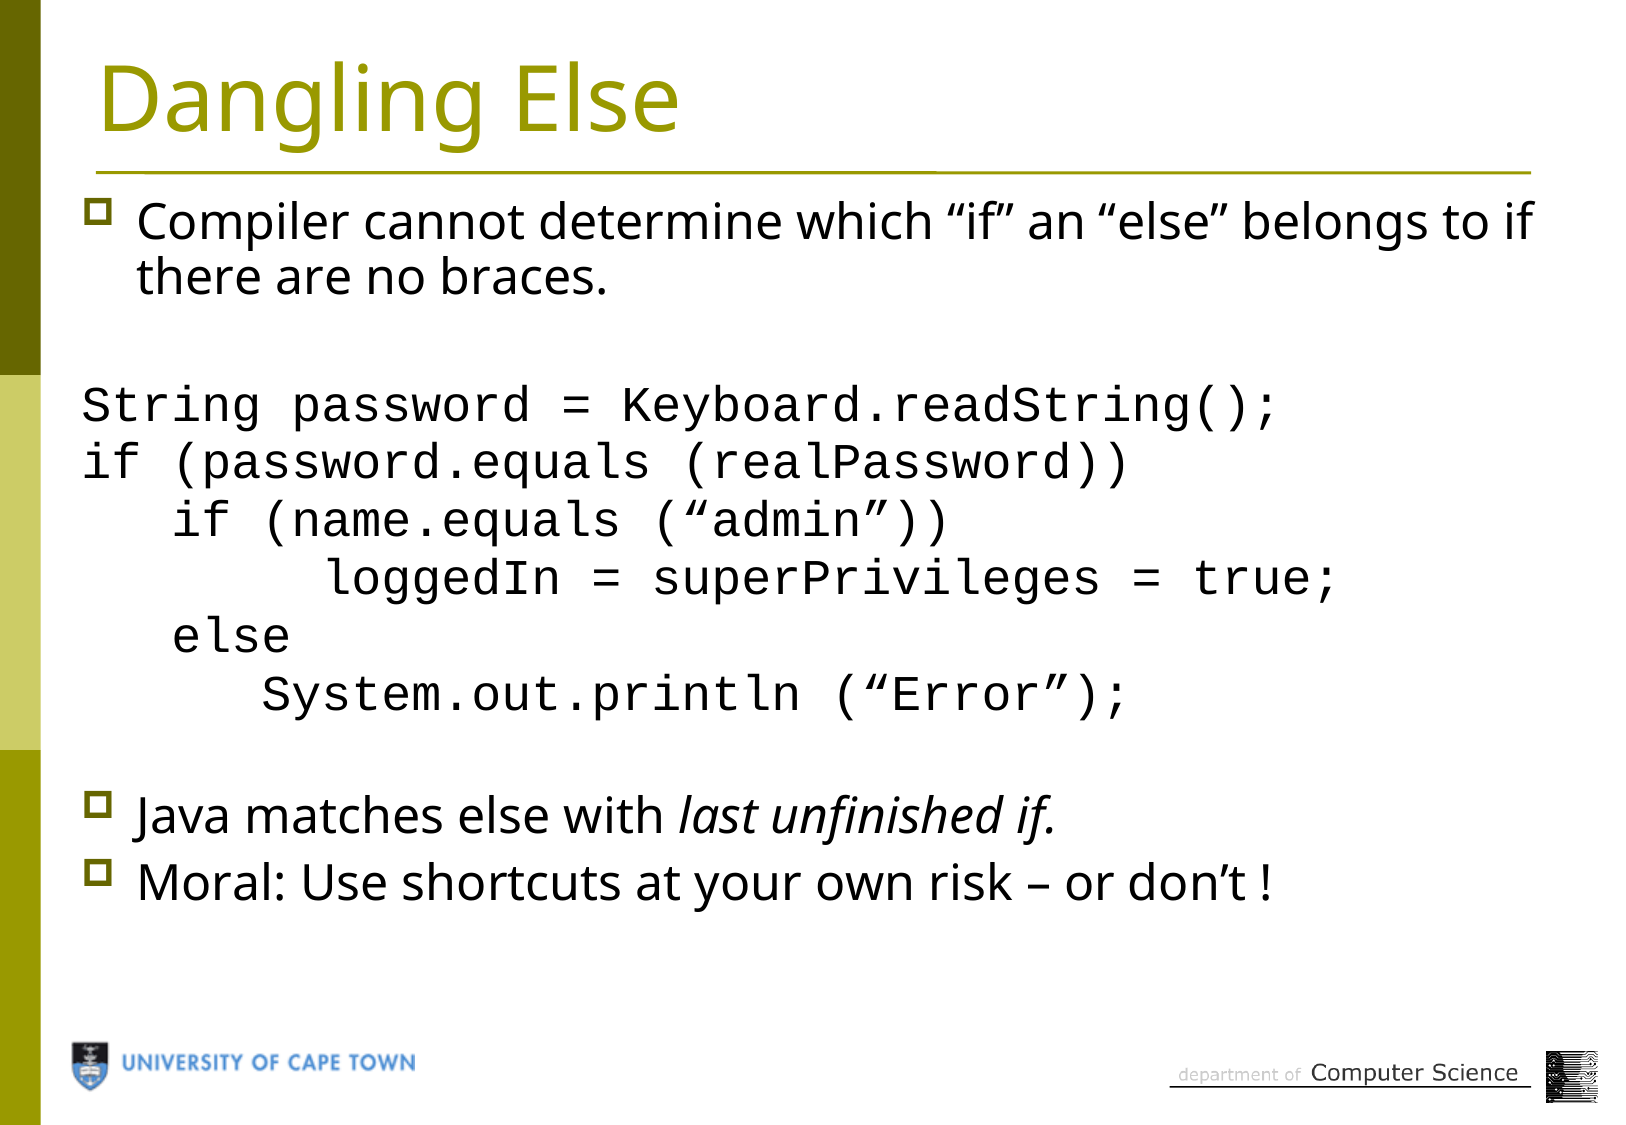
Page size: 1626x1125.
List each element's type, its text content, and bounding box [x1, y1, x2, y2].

picture [61, 1024, 415, 1103]
list Compiler cannot determine which “if” an “else” belongs to if there are no braces. String password = Keyboard.readString(); if (password.equals (realPassword)) if (name.equals (“admin”)) loggedIn = superPrivileges = true; else System.out.println (“Error”); Java matches else with last unfinished if. Moral: Use shortcuts at your own risk – or don’t ! [81, 196, 1543, 1005]
picture [1546, 1051, 1598, 1103]
title Dangling Else [81, 21, 1543, 180]
picture [1169, 1043, 1532, 1091]
